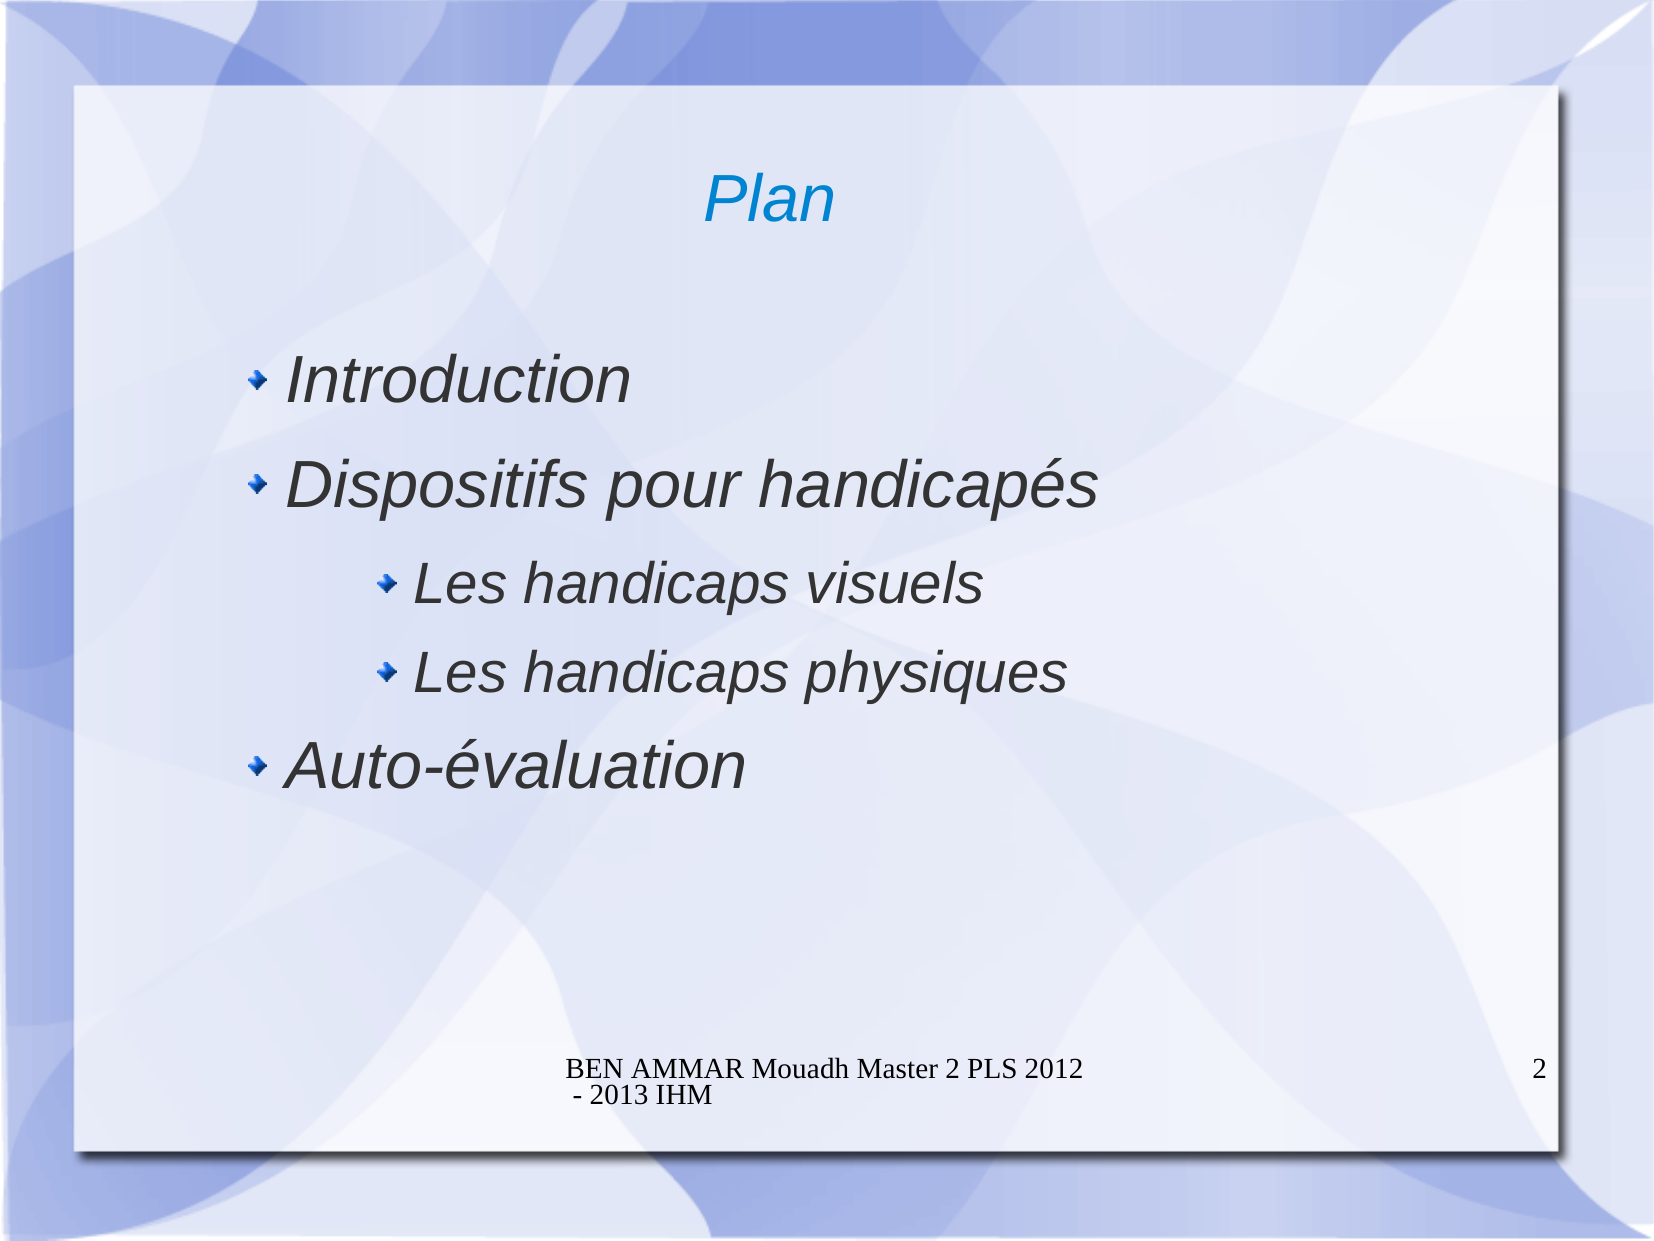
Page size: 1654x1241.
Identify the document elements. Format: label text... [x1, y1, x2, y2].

list Introduction Dispositifs pour handicapés Les handicaps visuels Les handicaps physiques Auto-évaluation [248, 342, 1489, 1117]
title Plan [366, 94, 1193, 302]
picture [0, 0, 1654, 1241]
